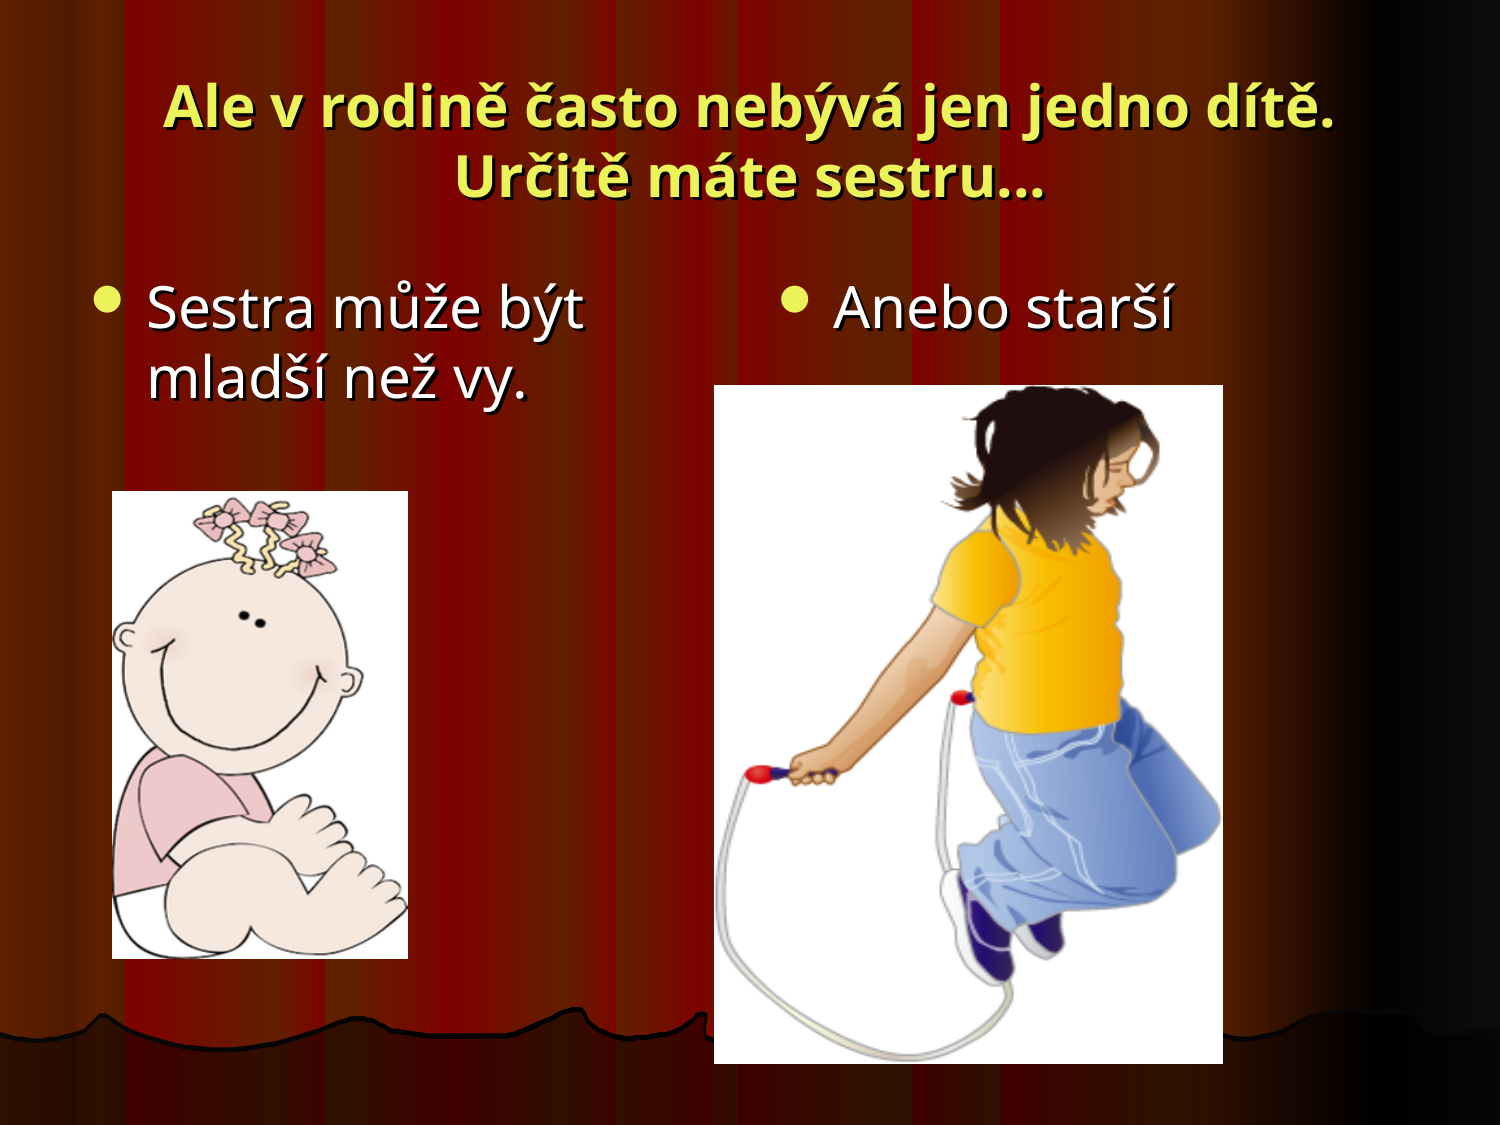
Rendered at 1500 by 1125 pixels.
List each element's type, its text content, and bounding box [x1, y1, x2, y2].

list Sestra může být mladší než vy. [75, 262, 738, 1006]
list Anebo starší [762, 262, 1426, 1006]
picture [714, 385, 1223, 1064]
title Ale v rodině často nebývá jen jedno dítě. Určitě máte sestru... [75, 45, 1426, 233]
picture [112, 491, 408, 959]
